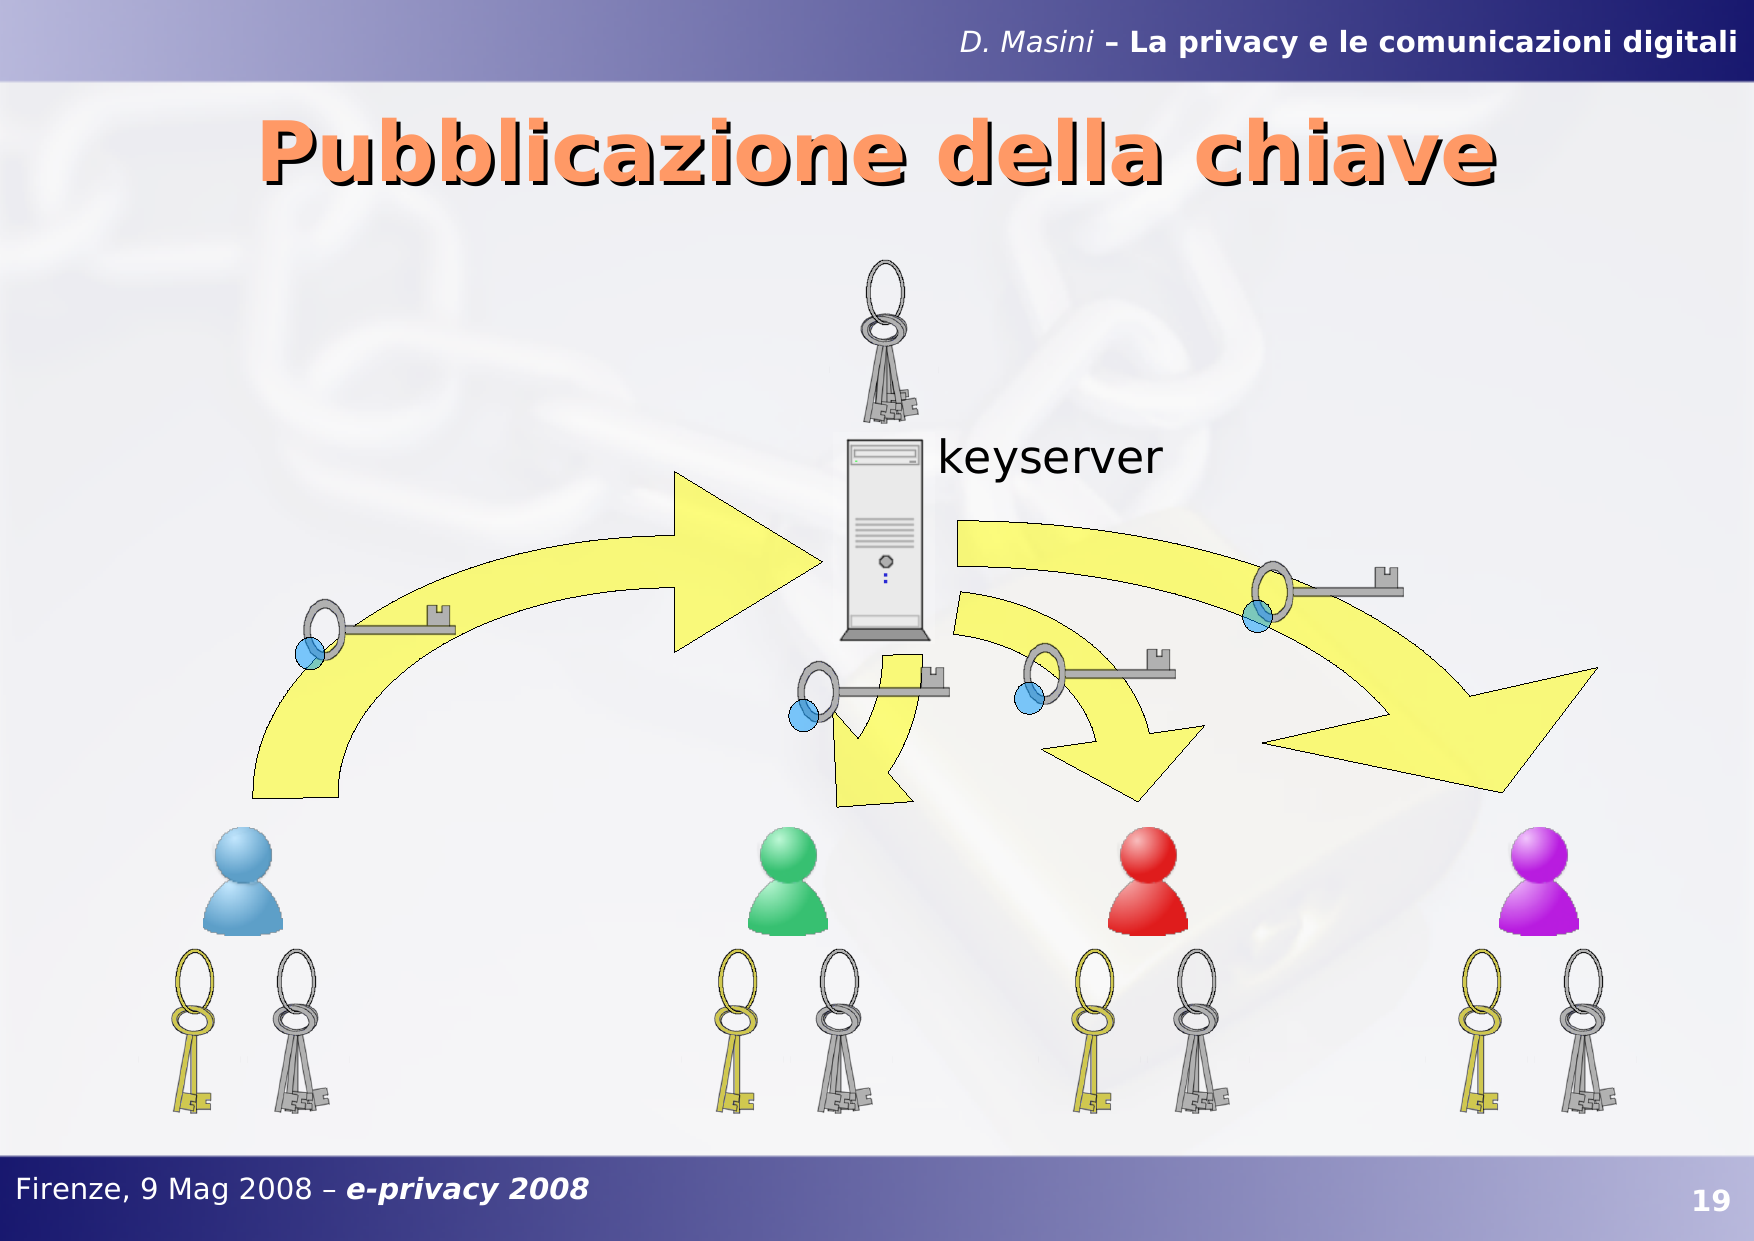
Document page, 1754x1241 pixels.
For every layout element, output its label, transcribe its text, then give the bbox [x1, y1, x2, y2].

text_box [953, 591, 1089, 655]
text_box [399, 471, 823, 653]
title Pubblicazione della chiave [87, 49, 1667, 257]
text_box [957, 520, 1598, 793]
text_box [1041, 705, 1205, 802]
text_box [252, 637, 418, 799]
text_box [788, 699, 819, 732]
text_box keyserver [937, 432, 1165, 486]
text_box [1014, 682, 1045, 715]
text_box [882, 654, 923, 660]
picture [0, 0, 1754, 1241]
text_box [833, 723, 914, 808]
